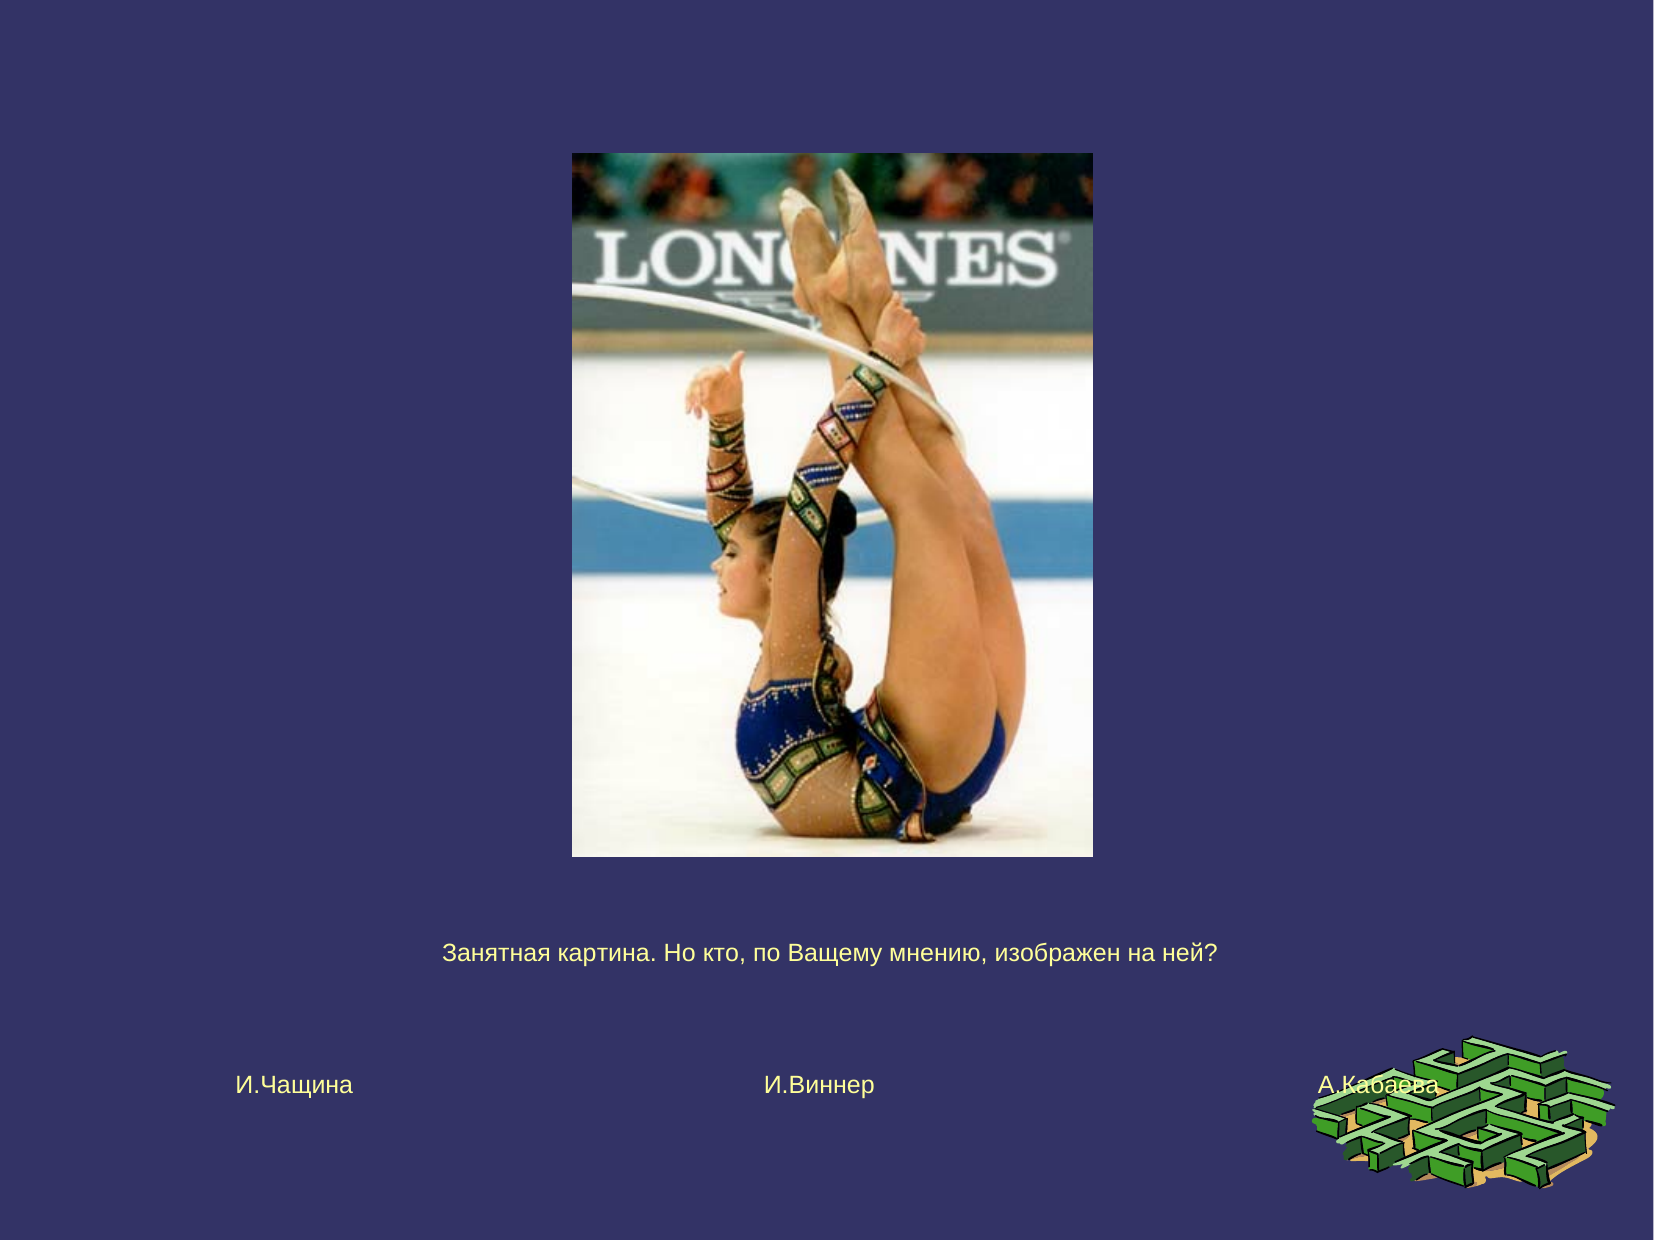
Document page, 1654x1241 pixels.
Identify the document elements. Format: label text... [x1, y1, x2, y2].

text_box И.Чащина [206, 1062, 562, 1106]
text_box Занятная картина. Но кто, по Ващему мнению, изображен на ней? [413, 931, 1418, 975]
text_box А.Кабаева [1296, 1062, 1506, 1106]
picture [572, 153, 1093, 857]
text_box И.Виннер [735, 1062, 945, 1106]
